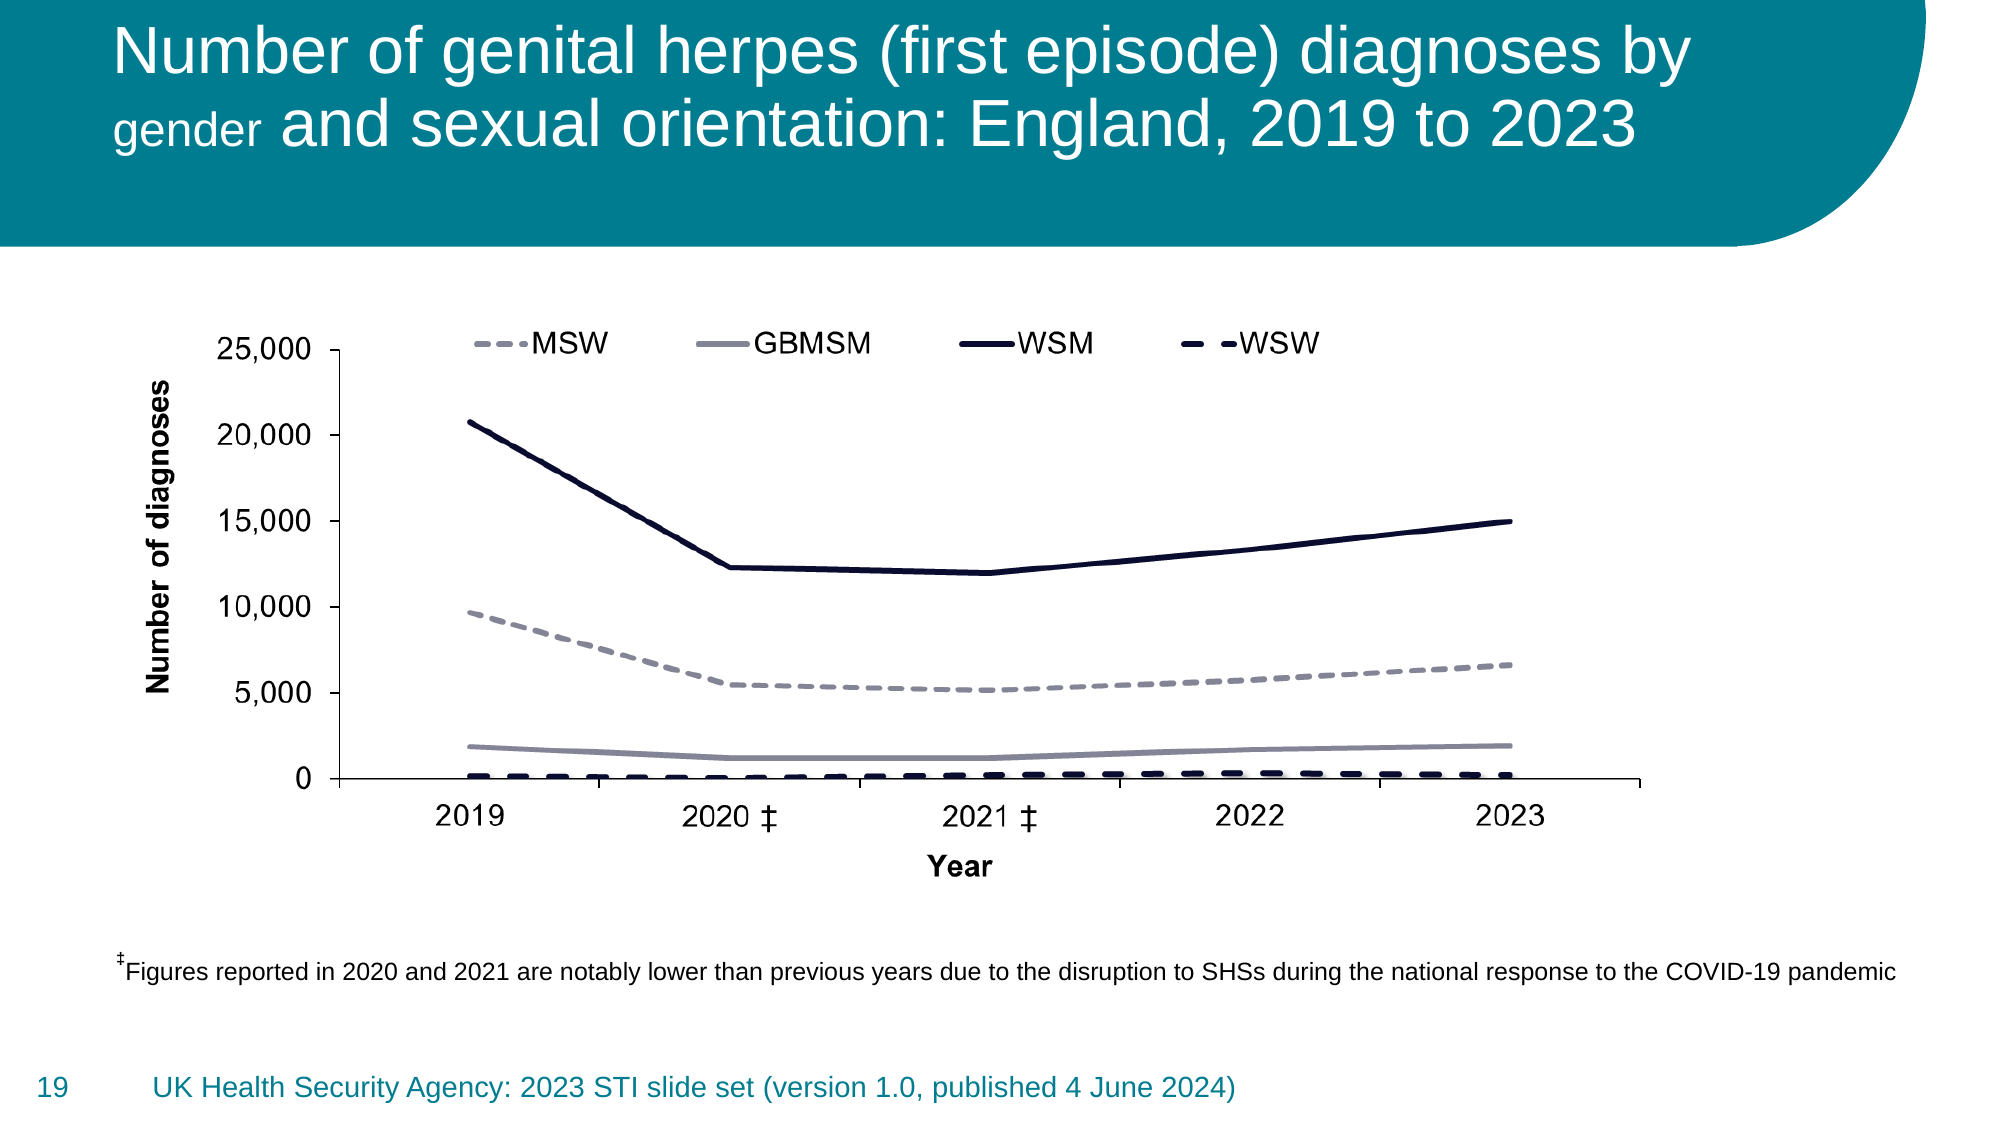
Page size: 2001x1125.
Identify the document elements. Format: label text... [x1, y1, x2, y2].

text_box UK Health Security Agency: 2023 STI slide set (version 1.0, published 4 June 2024) [137, 1056, 1780, 1116]
text_box [21, 1056, 120, 1117]
text_box ‡Figures reported in 2020 and 2021 are notably lower than previous years due to the disruption to SHSs during the national response to the COVID-19 pandemic [101, 940, 1940, 986]
picture [119, 306, 1665, 886]
title Number of genital herpes (first episode) diagnoses by gender and sexual orientation: England, 2019 to 2023 [97, 8, 1877, 169]
